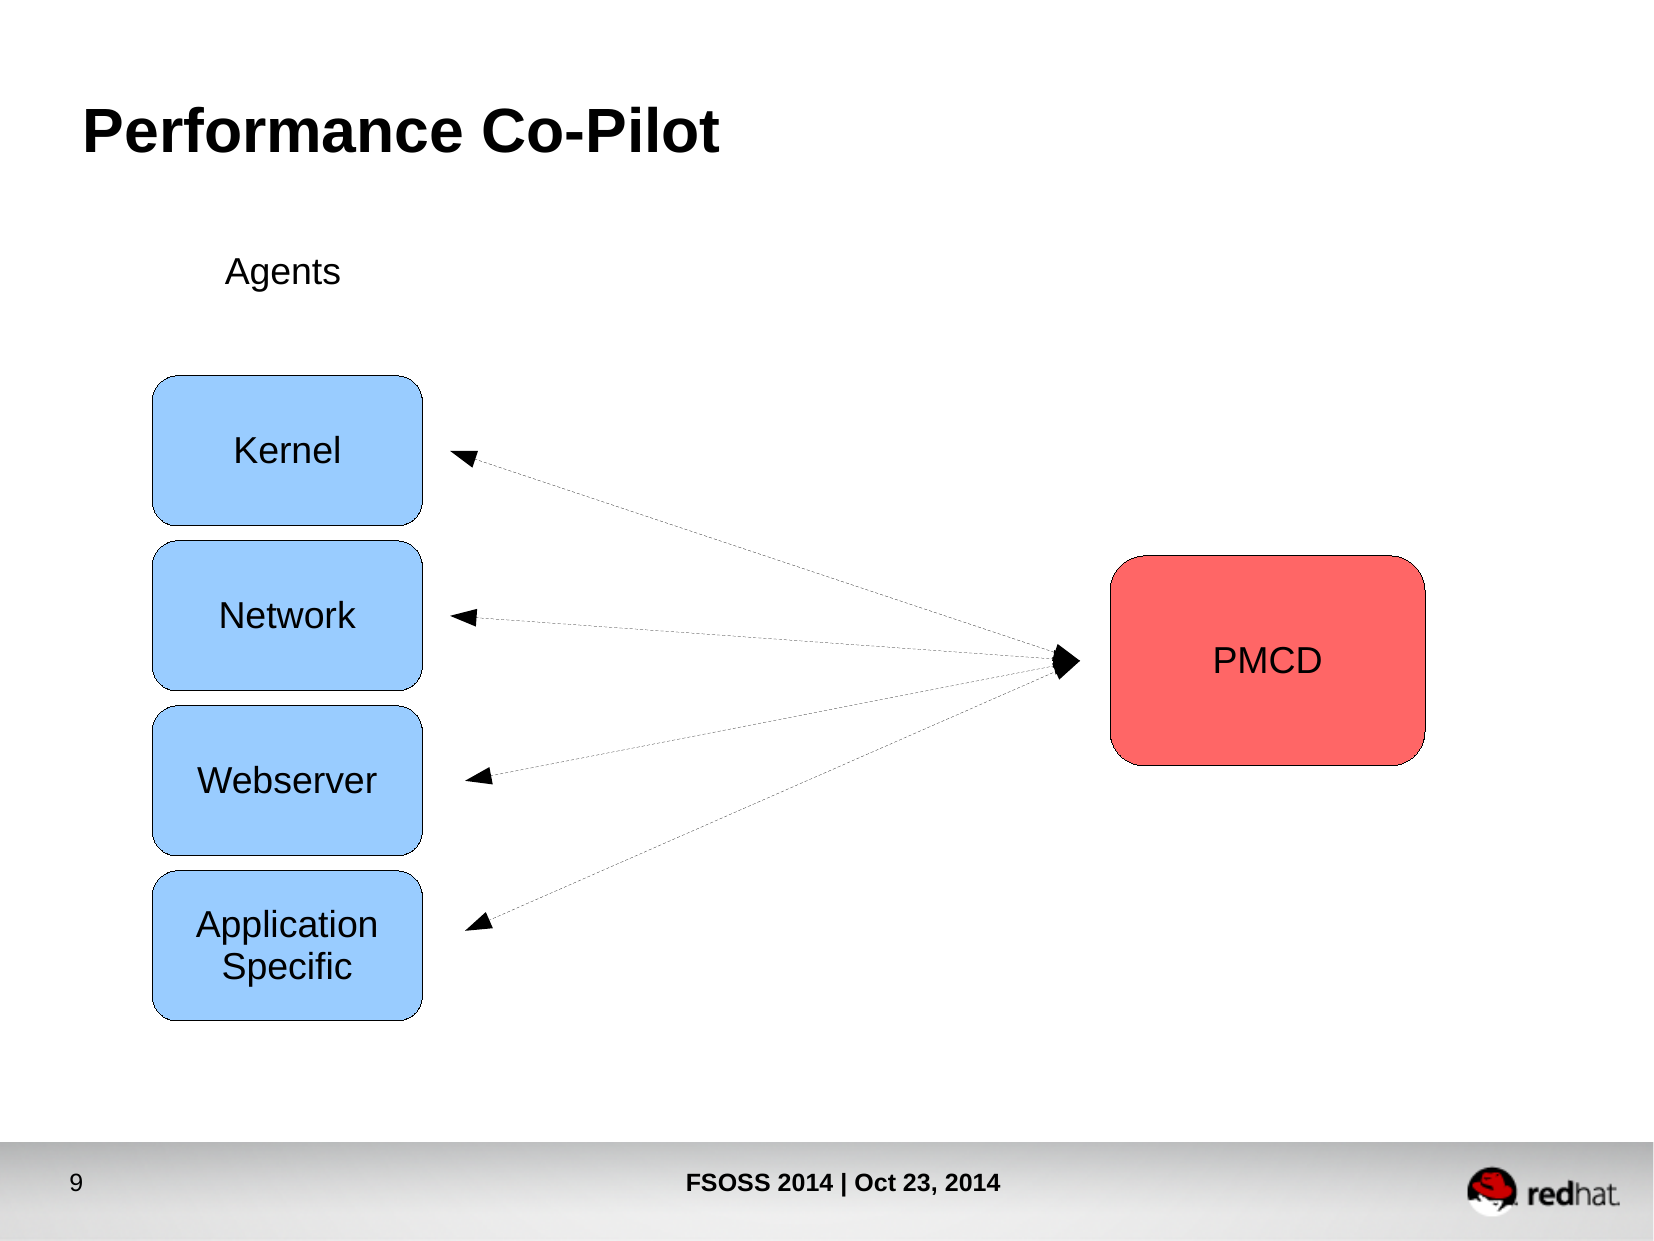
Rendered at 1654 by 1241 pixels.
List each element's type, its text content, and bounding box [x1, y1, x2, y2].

text_box Webserver [152, 705, 423, 856]
picture [0, 1142, 1654, 1241]
title Performance Co-Pilot [82, 37, 1571, 226]
text_box Application Specific [152, 870, 423, 1021]
text_box Network [152, 540, 423, 691]
text_box Kernel [152, 375, 423, 526]
text_box PMCD [1110, 555, 1426, 766]
text_box Agents [210, 243, 556, 301]
